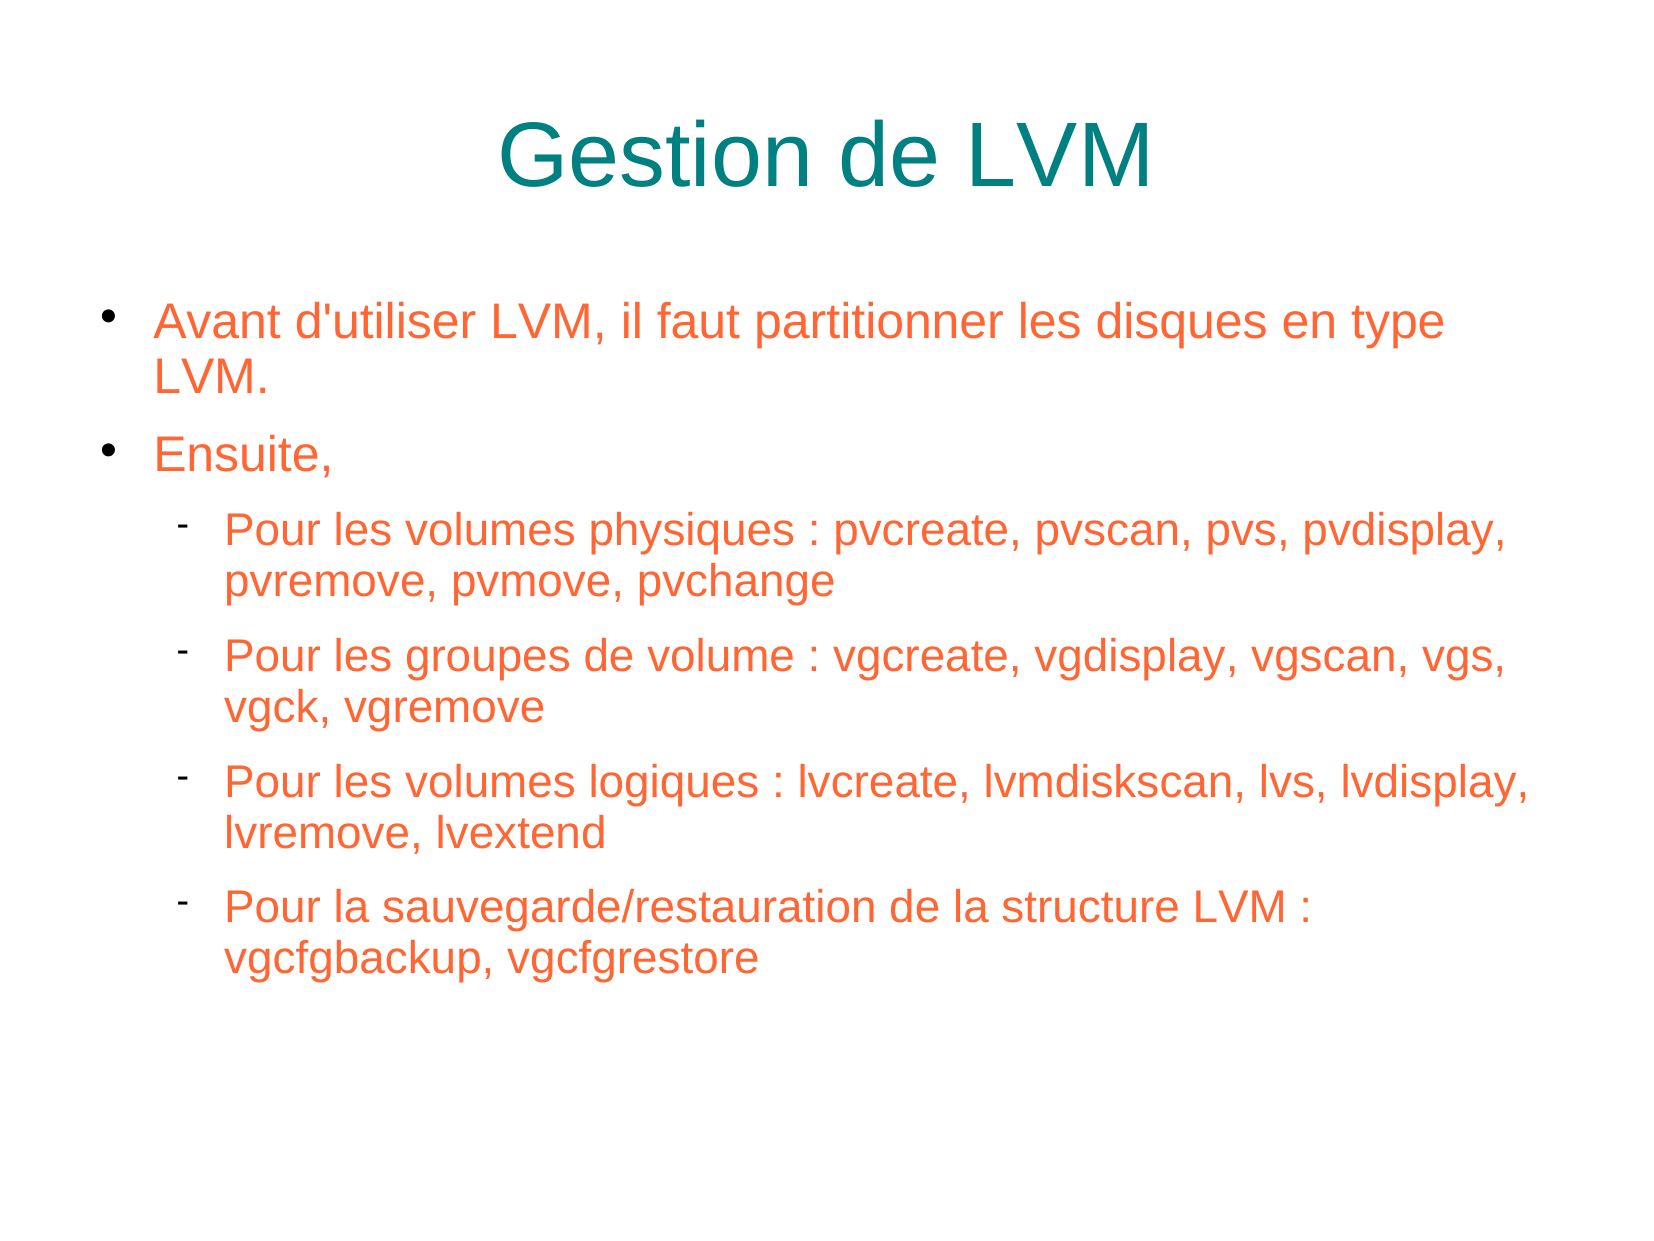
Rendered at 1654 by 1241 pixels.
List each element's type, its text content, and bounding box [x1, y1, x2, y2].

title Gestion de LVM [82, 49, 1571, 257]
list Avant d'utiliser LVM, il faut partitionner les disques en type LVM. Ensuite, Pour les volumes physiques : pvcreate, pvscan, pvs, pvdisplay, pvremove, pvmove, pvchange Pour les groupes de volume : vgcreate, vgdisplay, vgscan, vgs, vgck, vgremove Pour les volumes logiques : lvcreate, lvmdiskscan, lvs, lvdisplay, lvremove, lvextend Pour la sauvegarde/restauration de la structure LVM : vgcfgbackup, vgcfgrestore [82, 290, 1571, 1094]
